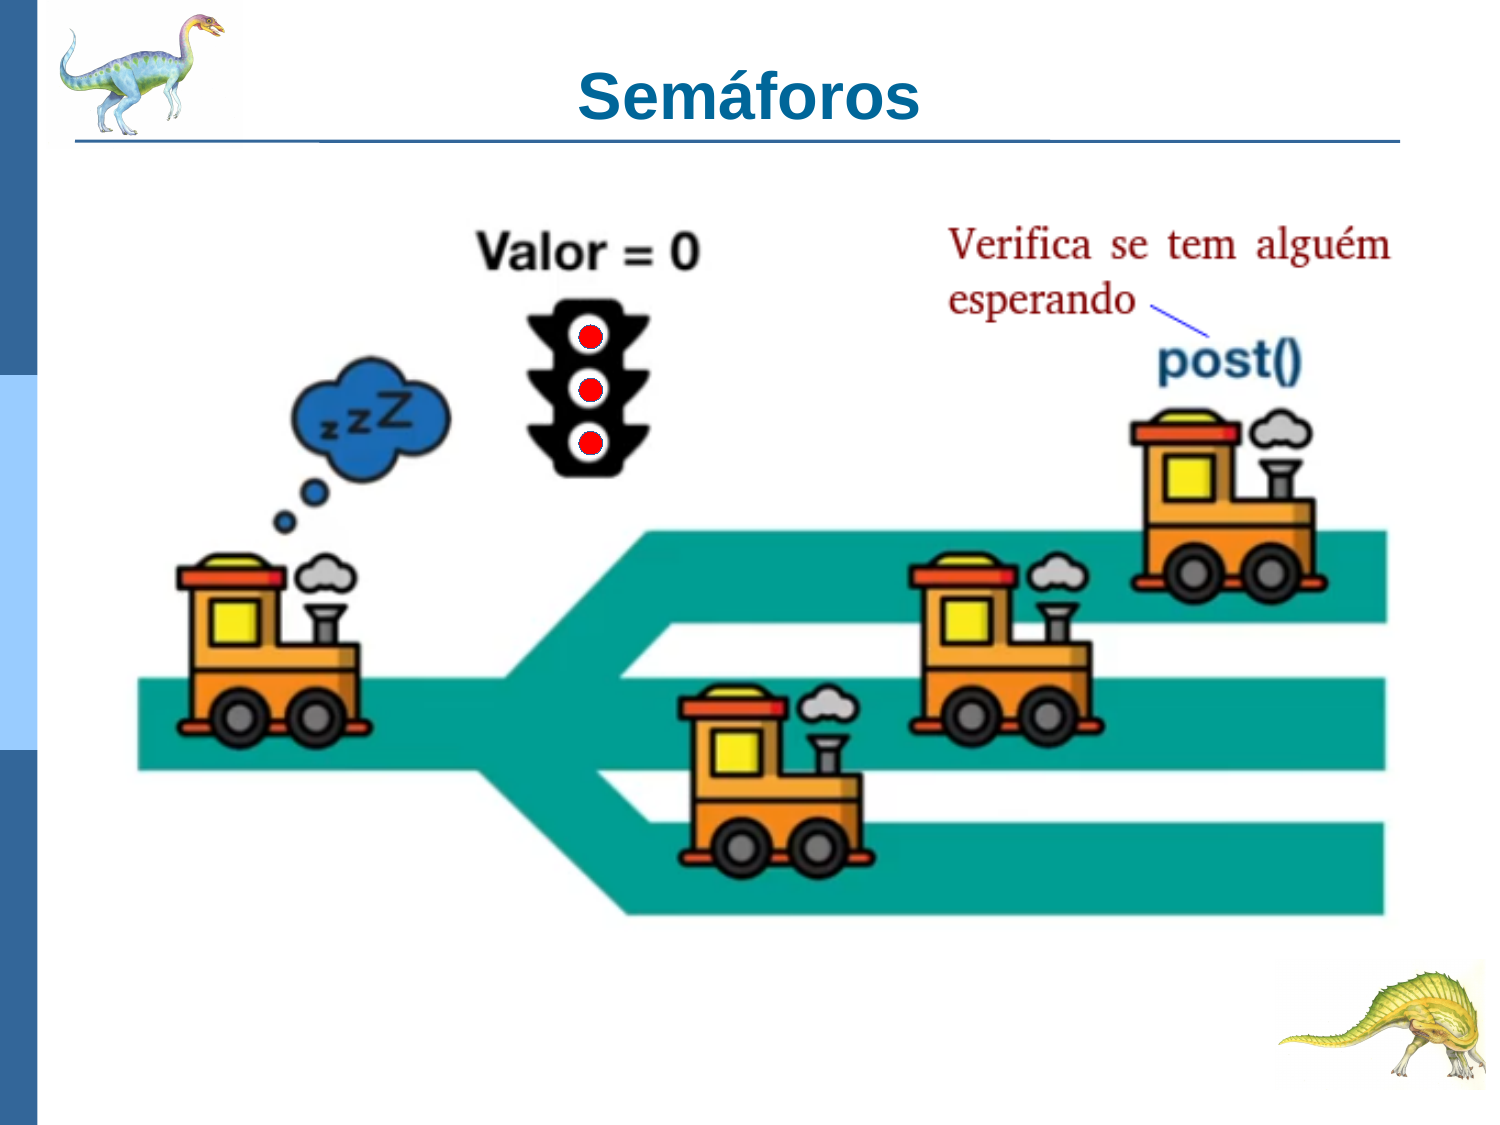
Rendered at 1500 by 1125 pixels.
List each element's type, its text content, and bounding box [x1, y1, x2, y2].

text_box Semáforos [75, 45, 1426, 141]
text_box [578, 431, 603, 455]
picture [1275, 959, 1486, 1090]
text_box [578, 324, 603, 349]
picture [116, 200, 1419, 945]
picture [46, 0, 243, 149]
text_box [578, 378, 603, 402]
